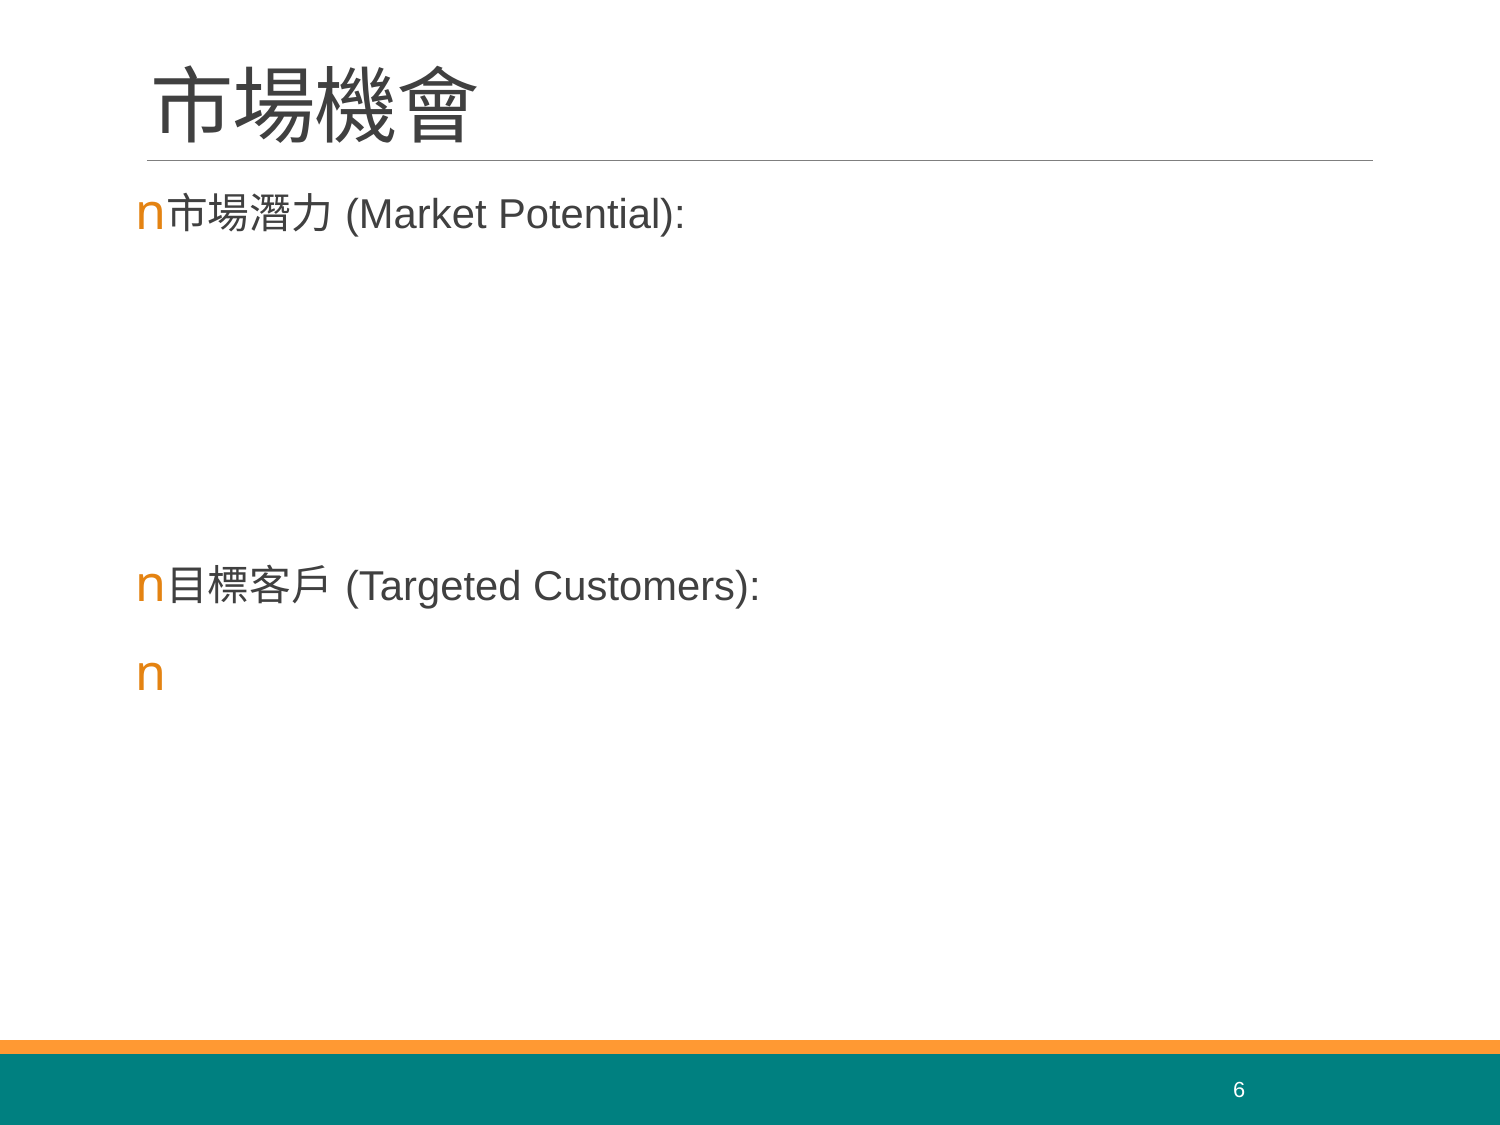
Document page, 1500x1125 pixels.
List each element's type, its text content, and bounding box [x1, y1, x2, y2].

list 市場潛力(Market Potential): 目標客戶(Targeted Customers): [135, 172, 1373, 963]
title 市場機會 [135, 1, 1373, 161]
text_box [1218, 1059, 1380, 1120]
